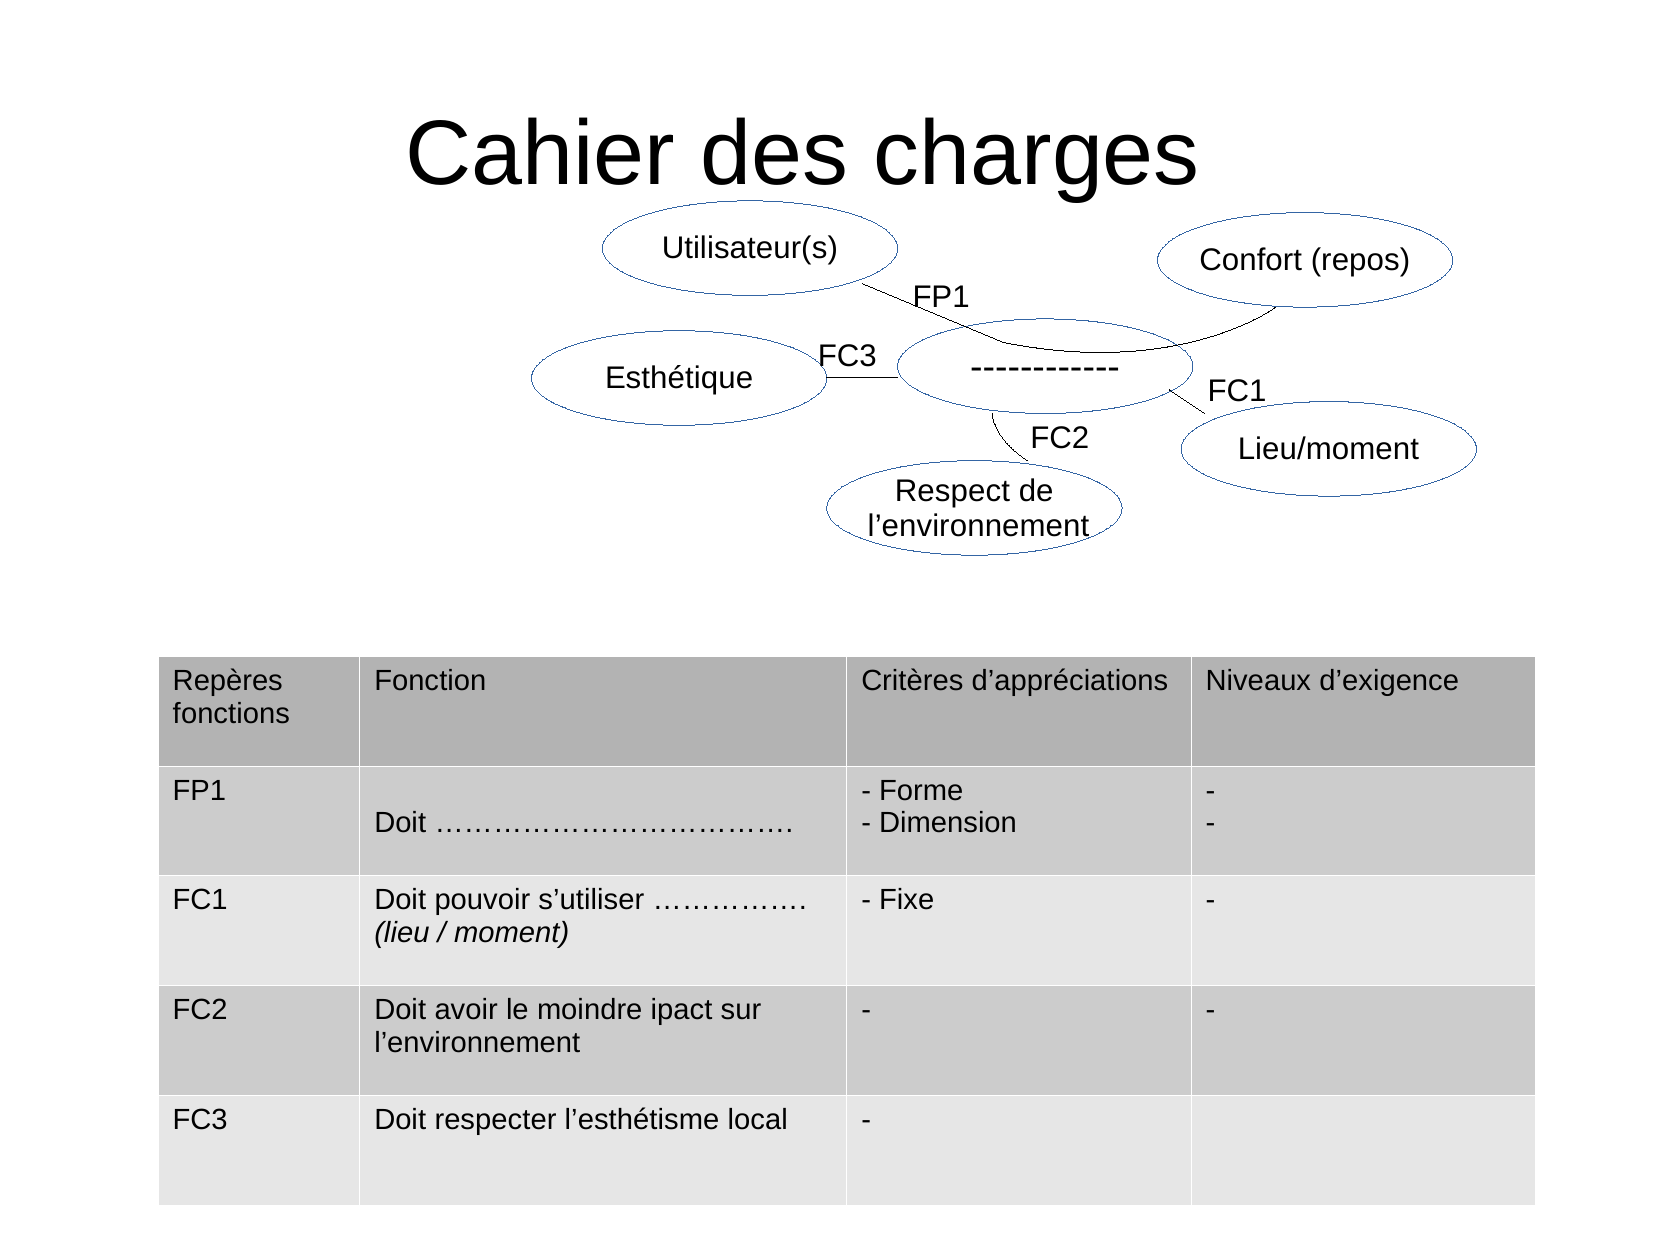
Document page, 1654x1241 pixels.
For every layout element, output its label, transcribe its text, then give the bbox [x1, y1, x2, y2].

table_cell Doit avoir le moindre ipact sur l’environnement [360, 986, 846, 1095]
table_header Niveaux d’exigence [1192, 657, 1535, 766]
table_cell - Forme - Dimension [847, 767, 1191, 875]
text_box FC3 [803, 330, 910, 430]
text_box FC2 [1015, 413, 1117, 473]
table_header Repères fonctions [159, 657, 359, 766]
table_cell FC2 [159, 986, 359, 1095]
table_cell FP1 [159, 767, 359, 875]
text_box FP1 [897, 271, 1016, 371]
table_cell - [847, 1096, 1191, 1205]
text_box ------------ [910, 318, 1193, 413]
text_box Utilisateur(s) [602, 200, 898, 296]
table_cell Doit ………………………………. [360, 767, 846, 875]
table_cell Doit pouvoir s’utiliser ……………. (lieu / moment) [360, 876, 846, 985]
table_header Critères d’appréciations [847, 657, 1191, 766]
title Cahier des charges [59, 49, 1548, 257]
table_cell - [1192, 986, 1535, 1095]
table_cell - [847, 986, 1191, 1095]
table_header Fonction [360, 657, 846, 766]
text_box FC1 [1192, 366, 1300, 465]
table_cell Doit respecter l’esthétisme local [360, 1096, 846, 1205]
text_box Confort (repos) [1157, 212, 1453, 308]
table_cell FC3 [159, 1096, 359, 1205]
table_cell - Fixe [847, 876, 1191, 985]
table_cell - - [1192, 767, 1535, 875]
text_box Esthétique [531, 330, 803, 426]
table_cell - [1192, 876, 1535, 985]
table_cell FC1 [159, 876, 359, 985]
table_cell [1192, 1096, 1535, 1205]
text_box Lieu/moment [1181, 401, 1477, 497]
text_box Respect de l’environnement [826, 460, 1123, 556]
